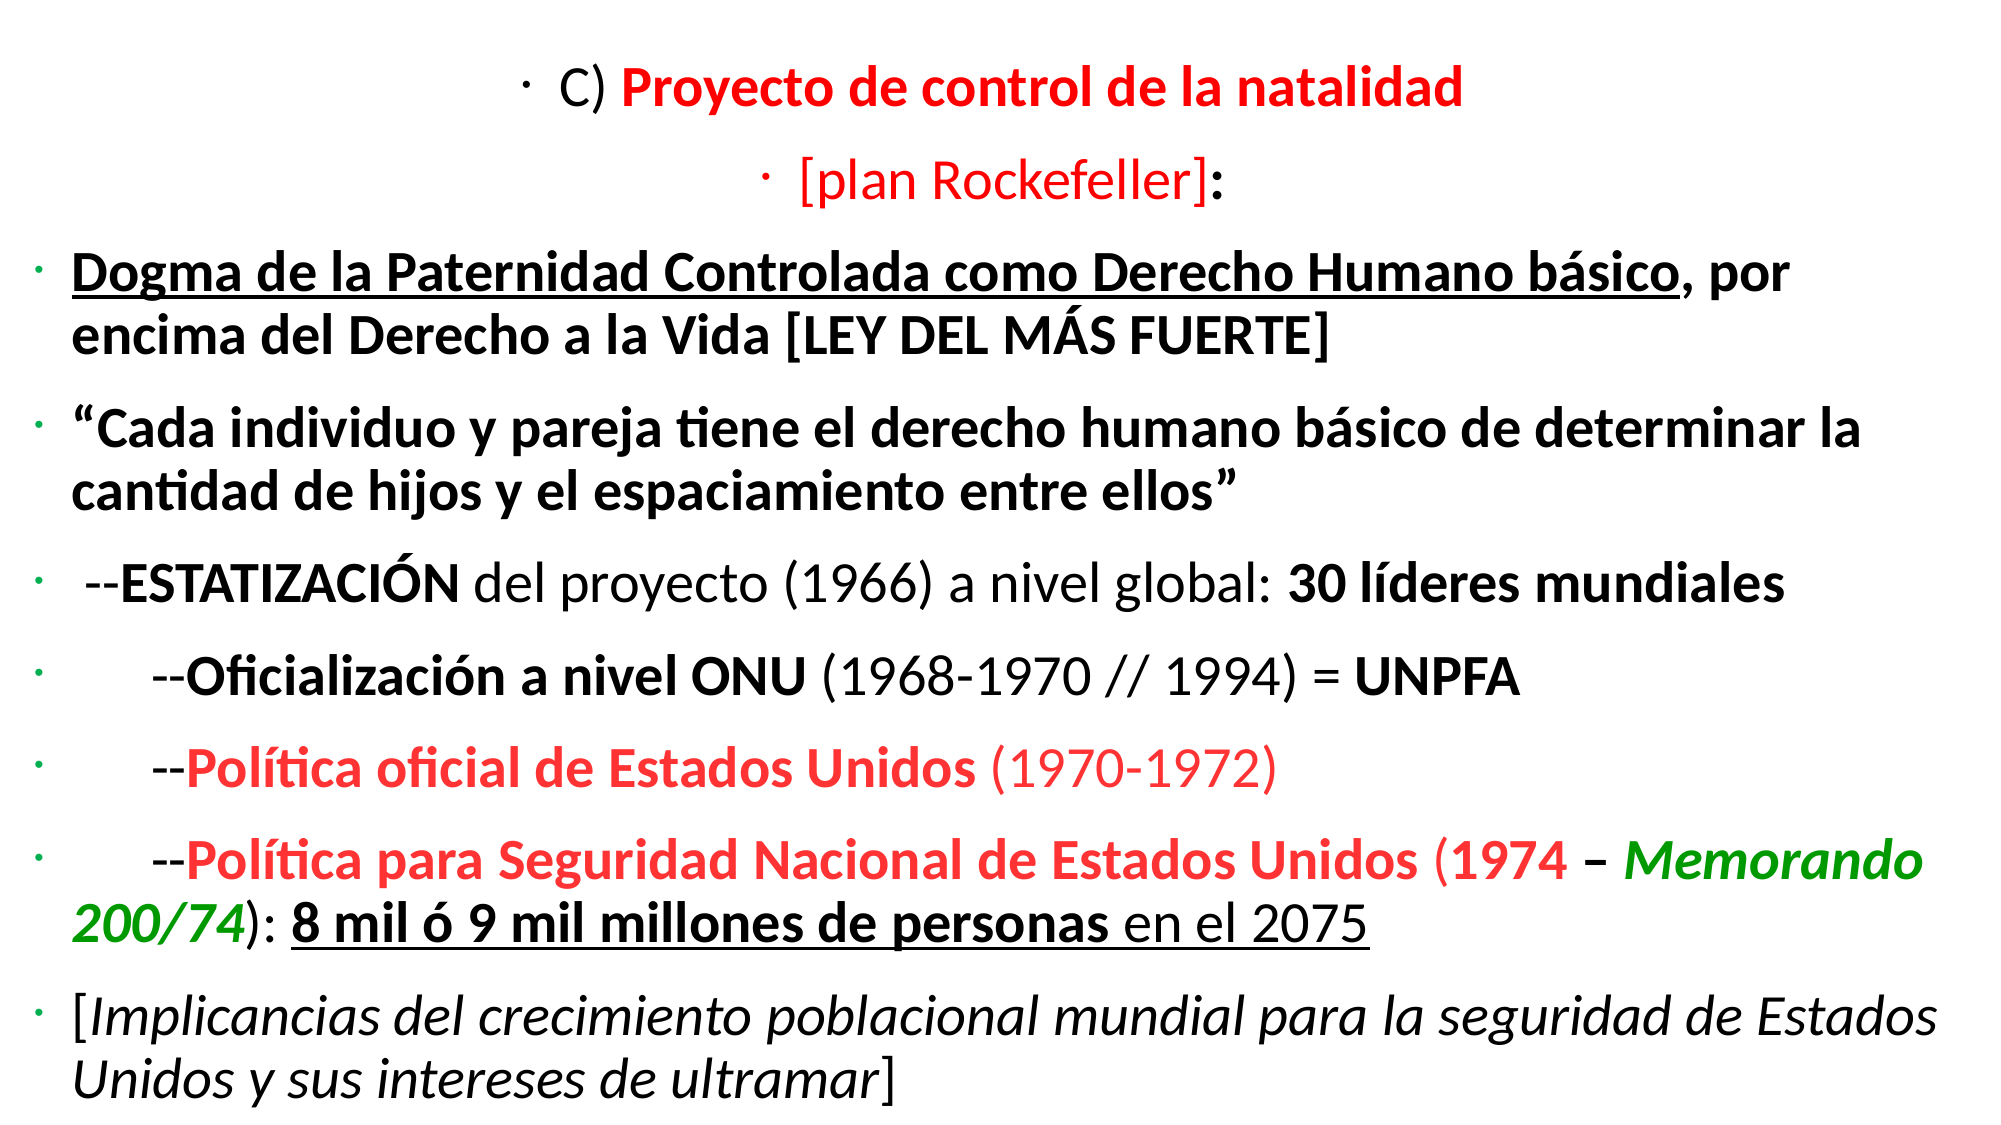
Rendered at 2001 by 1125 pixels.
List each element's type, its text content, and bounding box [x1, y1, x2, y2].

list C) Proyecto de control de la natalidad [plan Rockefeller]: Dogma de la Paternidad Controlada como Derecho Humano básico, por encima del Derecho a la Vida [LEY DEL MÁS FUERTE] “Cada individuo y pareja tiene el derecho humano básico de determinar la cantidad de hijos y el espaciamiento entre ellos” --ESTATIZACIÓN del proyecto (1966) a nivel global: 30 líderes mundiales --Oficialización a nivel ONU (1968-1970 // 1994) = UNPFA --Política oficial de Estados Unidos (1970-1972) --Política para Seguridad Nacional de Estados Unidos (1974 – Memorando 200/74): 8 mil ó 9 mil millones de personas en el 2075 [Implicancias del crecimiento poblacional mundial para la seguridad de Estados Unidos y sus intereses de ultramar] [19, 48, 1981, 1061]
